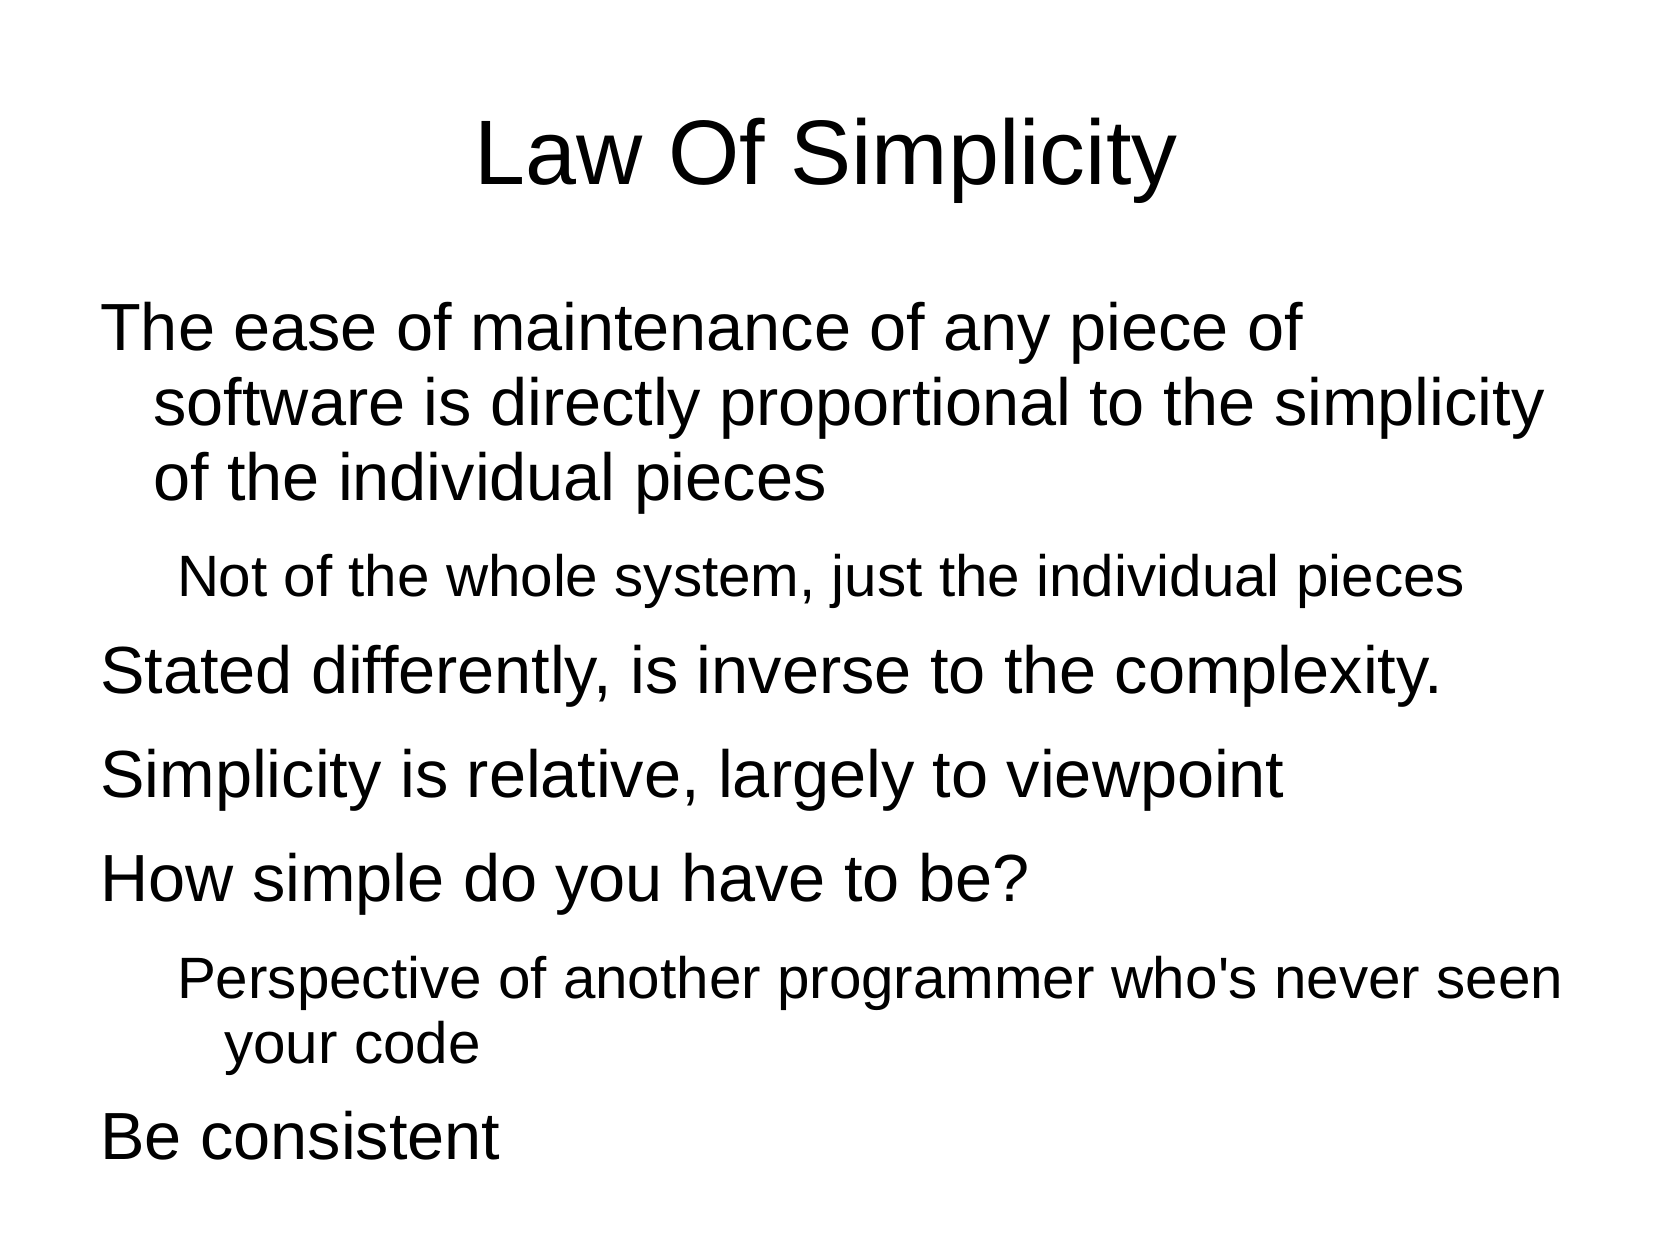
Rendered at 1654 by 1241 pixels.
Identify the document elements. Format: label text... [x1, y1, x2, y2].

list The ease of maintenance of any piece of software is directly proportional to the simplicity of the individual pieces Not of the whole system, just the individual pieces Stated differently, is inverse to the complexity. Simplicity is relative, largely to viewpoint How simple do you have to be? Perspective of another programmer who's never seen your code Be consistent [82, 290, 1571, 1175]
title Law Of Simplicity [82, 56, 1571, 250]
